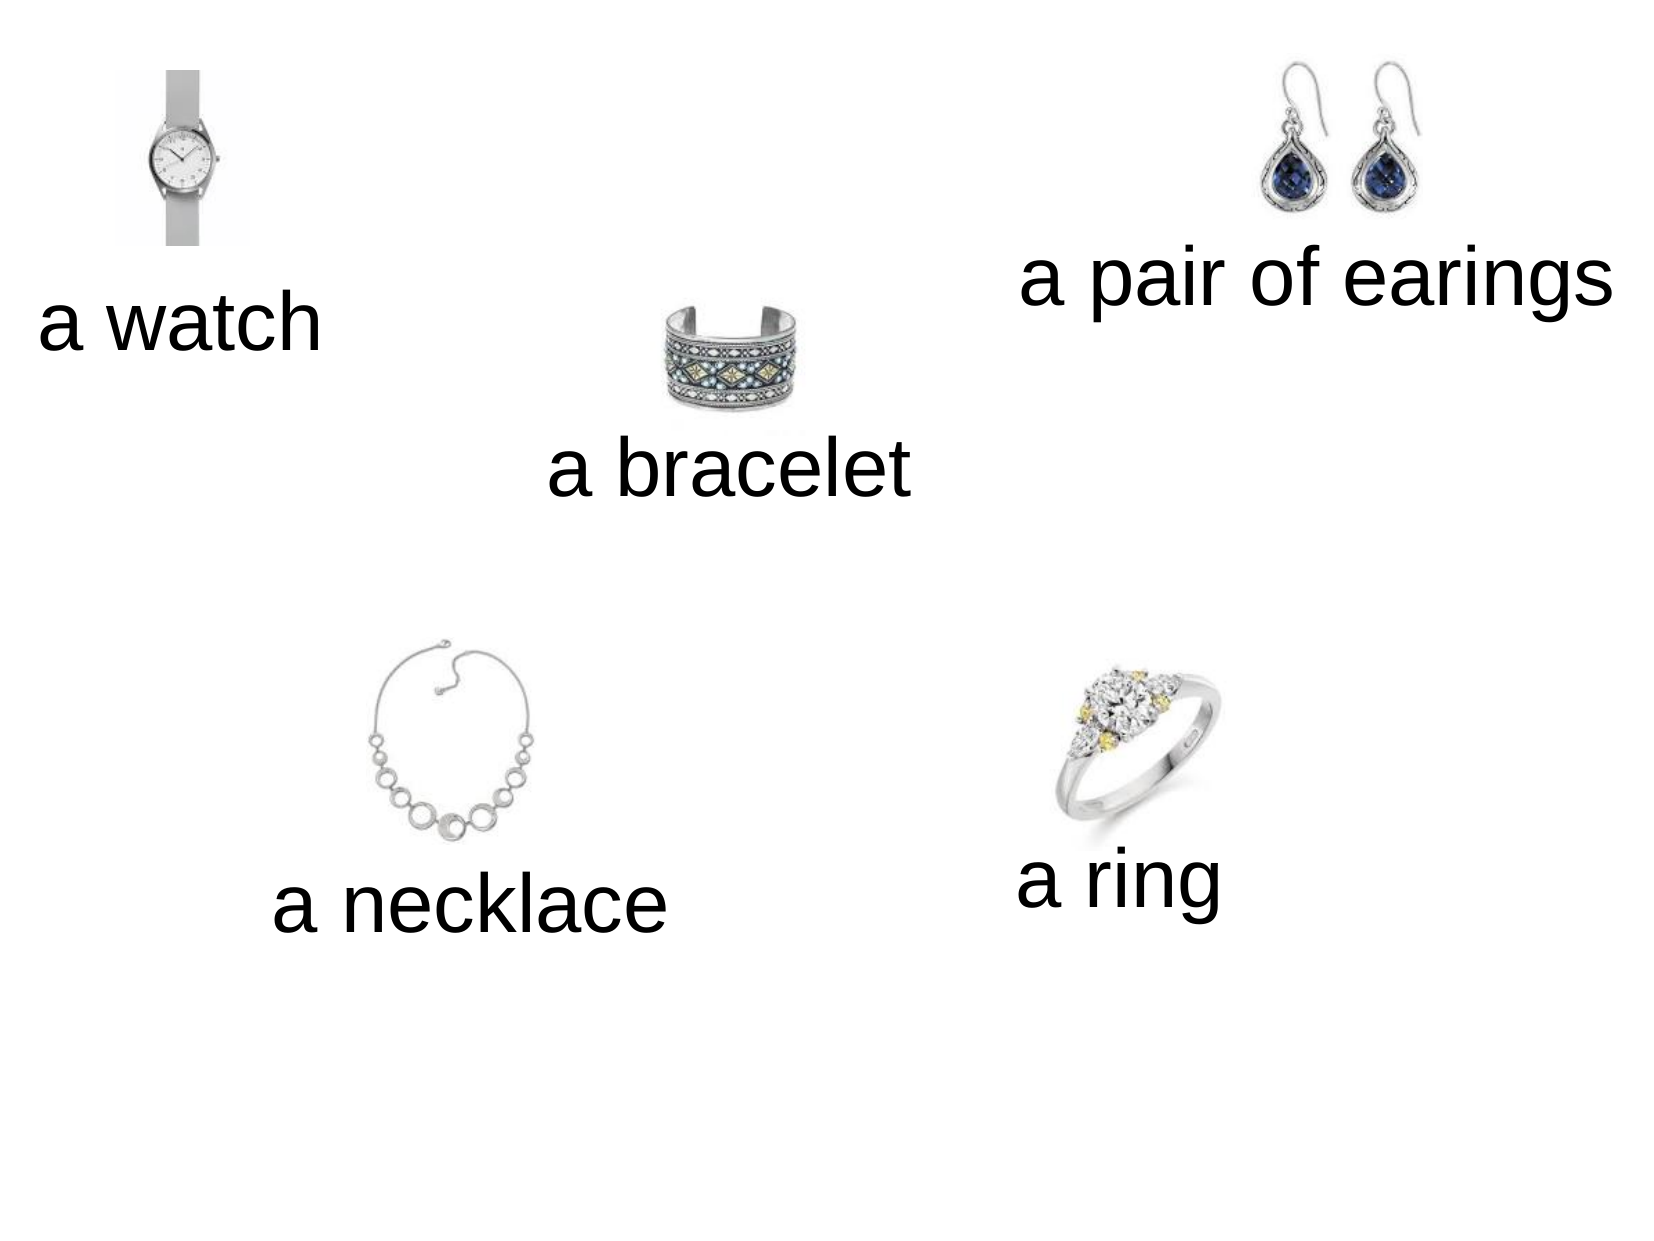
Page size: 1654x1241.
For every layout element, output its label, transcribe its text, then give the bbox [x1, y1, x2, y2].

picture [94, 70, 270, 246]
text_box a pair of earings [1003, 222, 1632, 331]
text_box a necklace [257, 850, 686, 959]
picture [1251, 53, 1423, 222]
text_box a ring [1000, 825, 1239, 934]
text_box a bracelet [531, 413, 928, 522]
picture [366, 637, 537, 845]
picture [650, 276, 811, 413]
picture [1039, 648, 1239, 825]
text_box a watch [22, 267, 340, 376]
